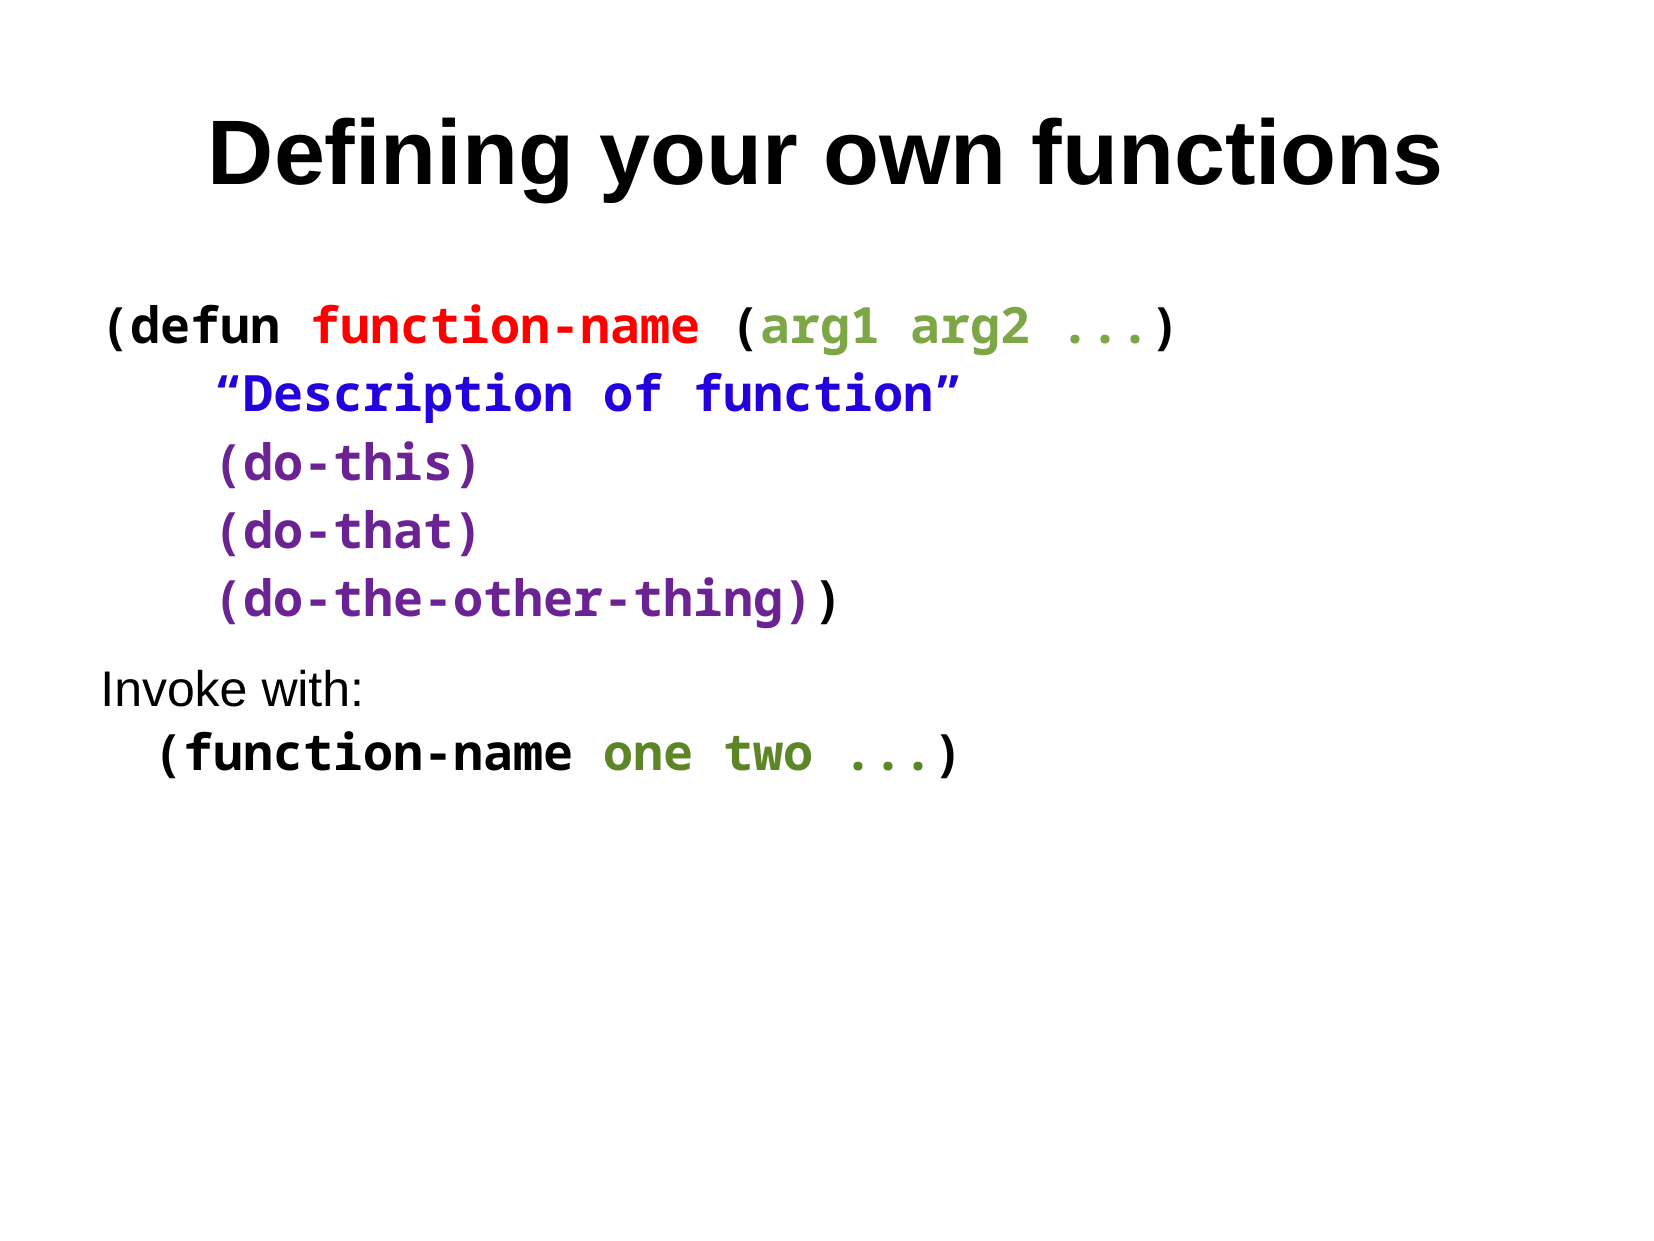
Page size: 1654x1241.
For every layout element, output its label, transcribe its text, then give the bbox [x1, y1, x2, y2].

list (defun function-name (arg1 arg2 ...) “Description of function” (do-this) (do-that) (do-the-other-thing)) Invoke with: (function-name one two ...) [82, 290, 1571, 1094]
title Defining your own functions [82, 56, 1571, 250]
